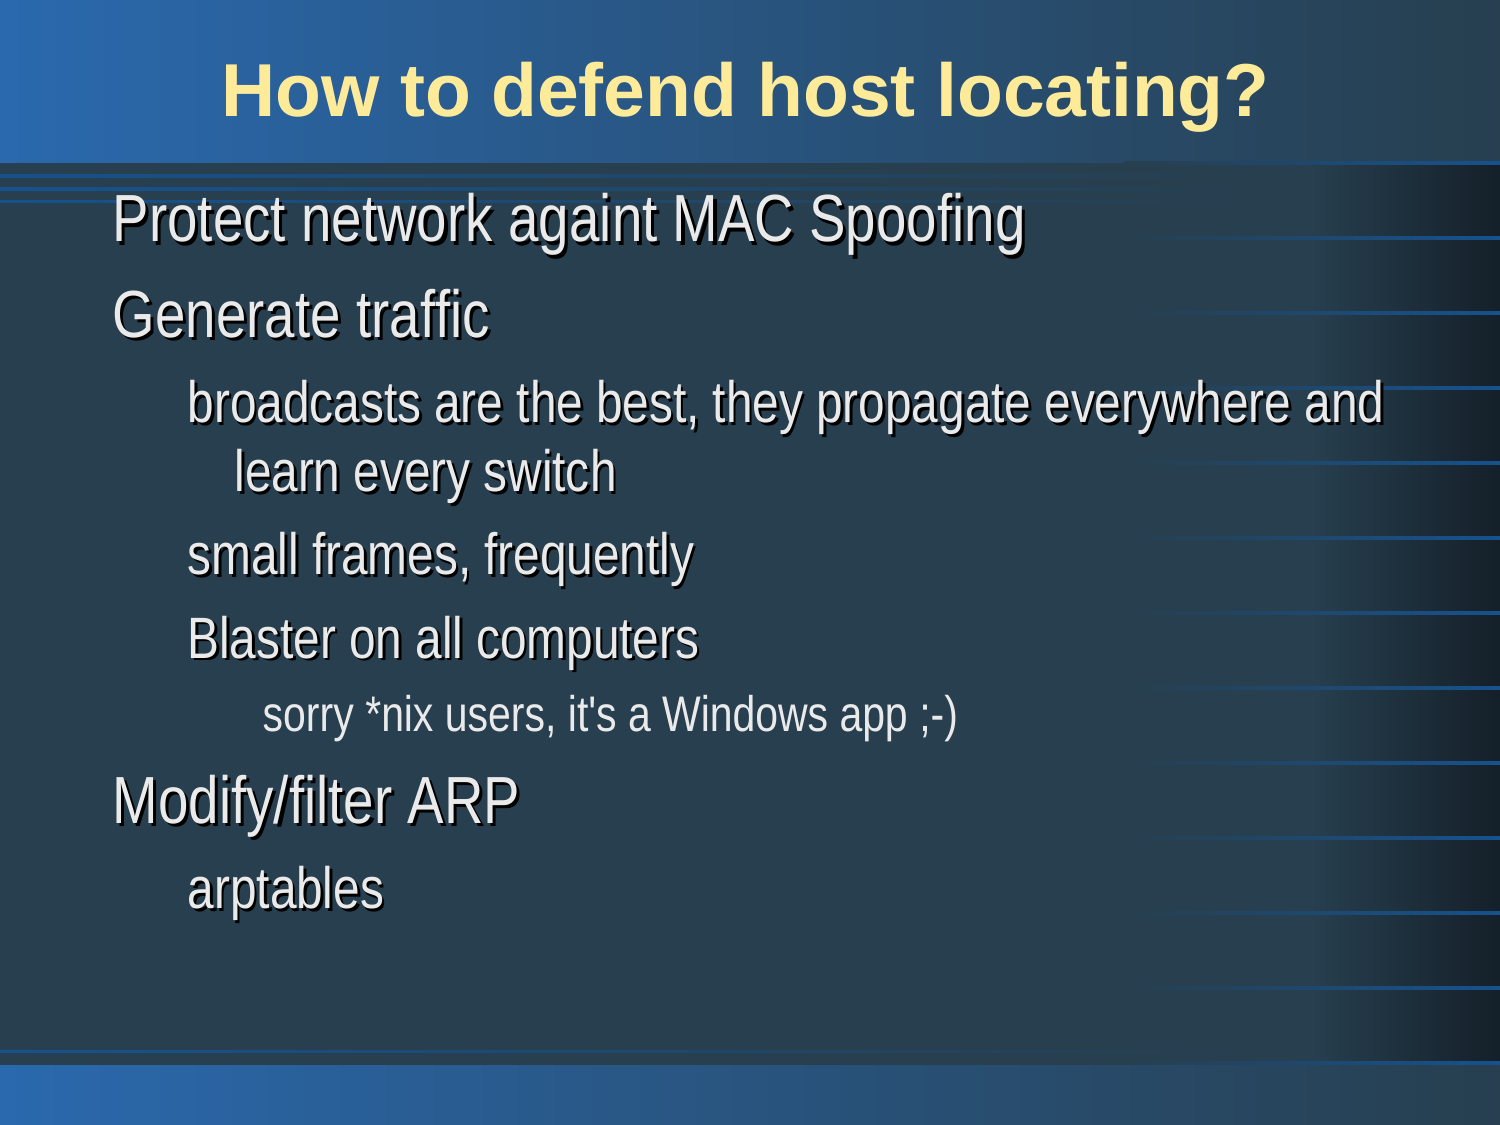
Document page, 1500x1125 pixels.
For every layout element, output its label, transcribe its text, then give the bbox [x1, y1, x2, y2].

list Protect network againt MAC Spoofing Generate traffic broadcasts are the best, they propagate everywhere and learn every switch small frames, frequently Blaster on all computers sorry *nix users, it's a Windows app ;-) Modify/filter ARP arptables [112, 177, 1388, 1078]
title How to defend host locating? [83, 24, 1409, 151]
